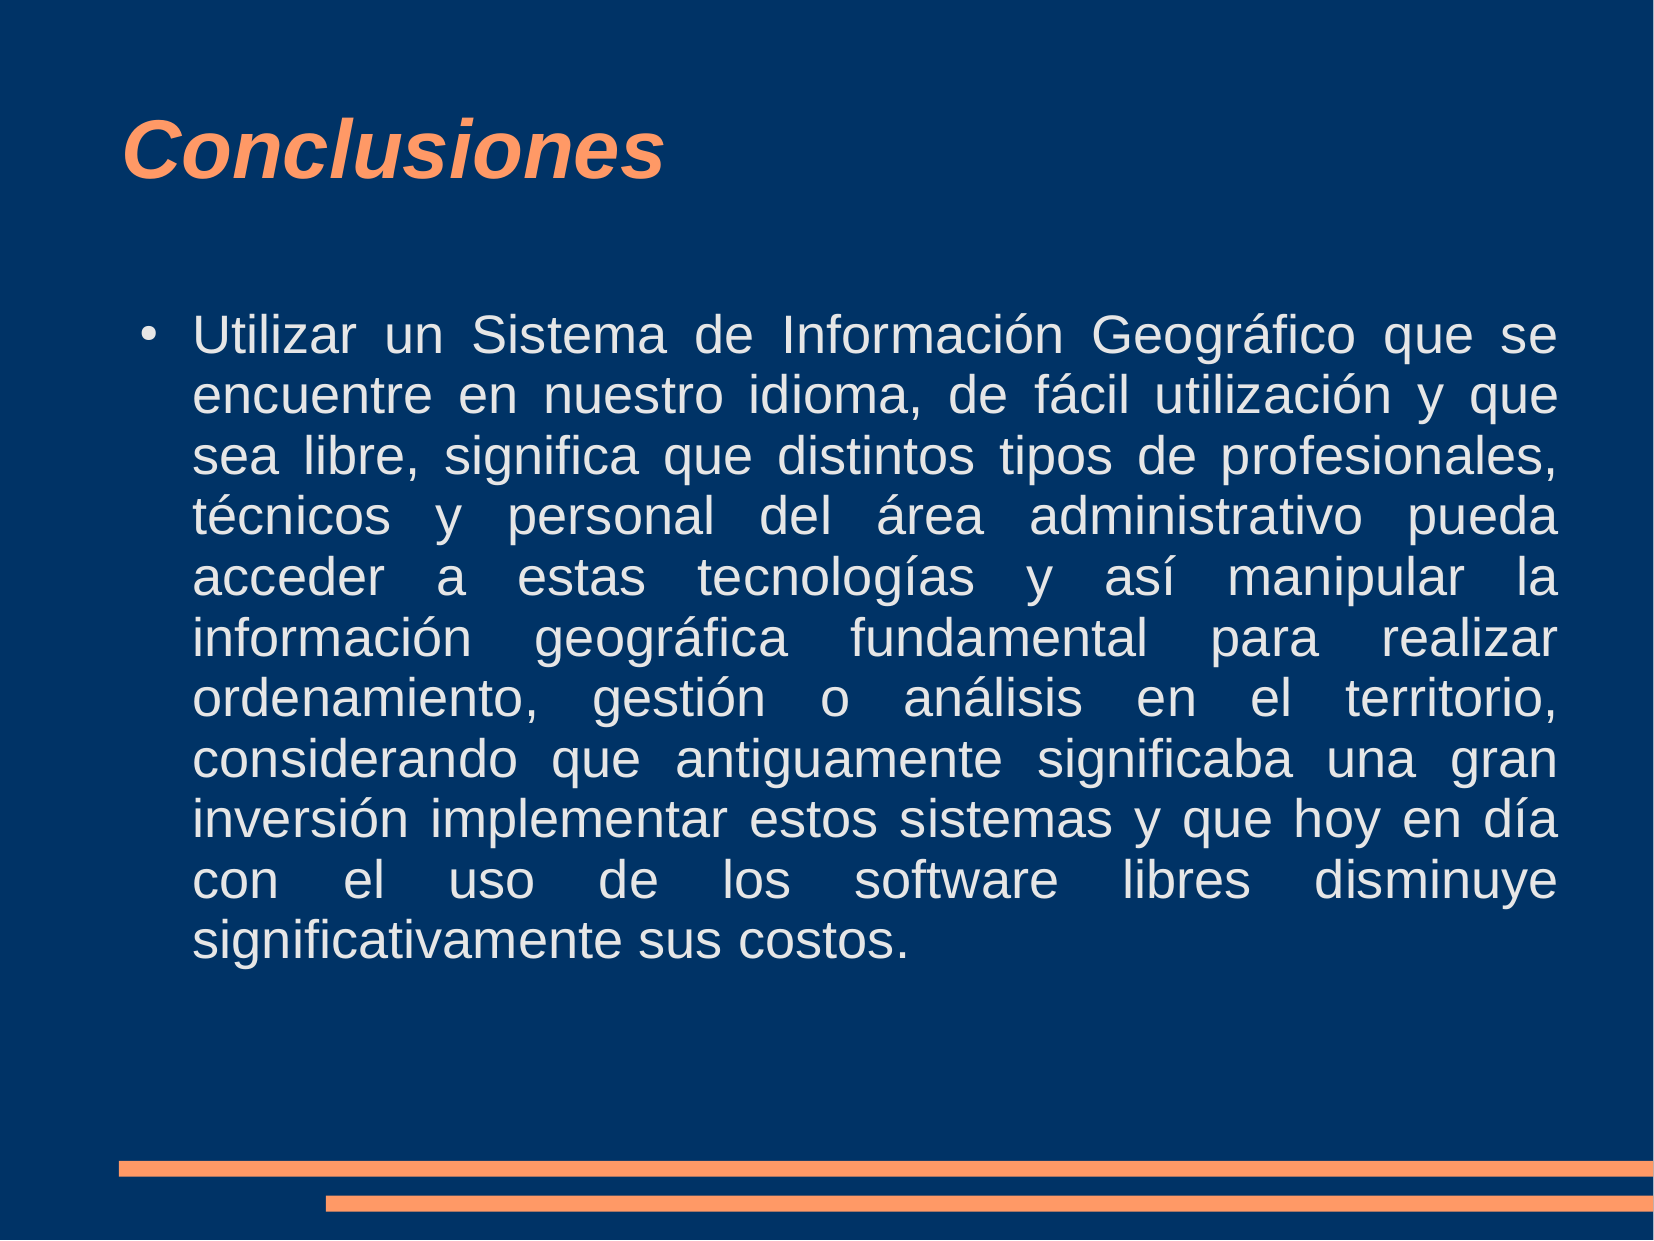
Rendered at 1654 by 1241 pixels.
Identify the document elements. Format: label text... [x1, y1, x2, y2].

list Utilizar un Sistema de Información Geográfico que se encuentre en nuestro idioma, de fácil utilización y que sea libre, significa que distintos tipos de profesionales, técnicos y personal del área administrativo pueda acceder a estas tecnologías y así manipular la información geográfica fundamental para realizar ordenamiento, gestión o análisis en el territorio, considerando que antiguamente significaba una gran inversión implementar estos sistemas y que hoy en día con el uso de los software libres disminuye significativamente sus costos. [121, 304, 1561, 1115]
title Conclusiones [121, 46, 1534, 254]
